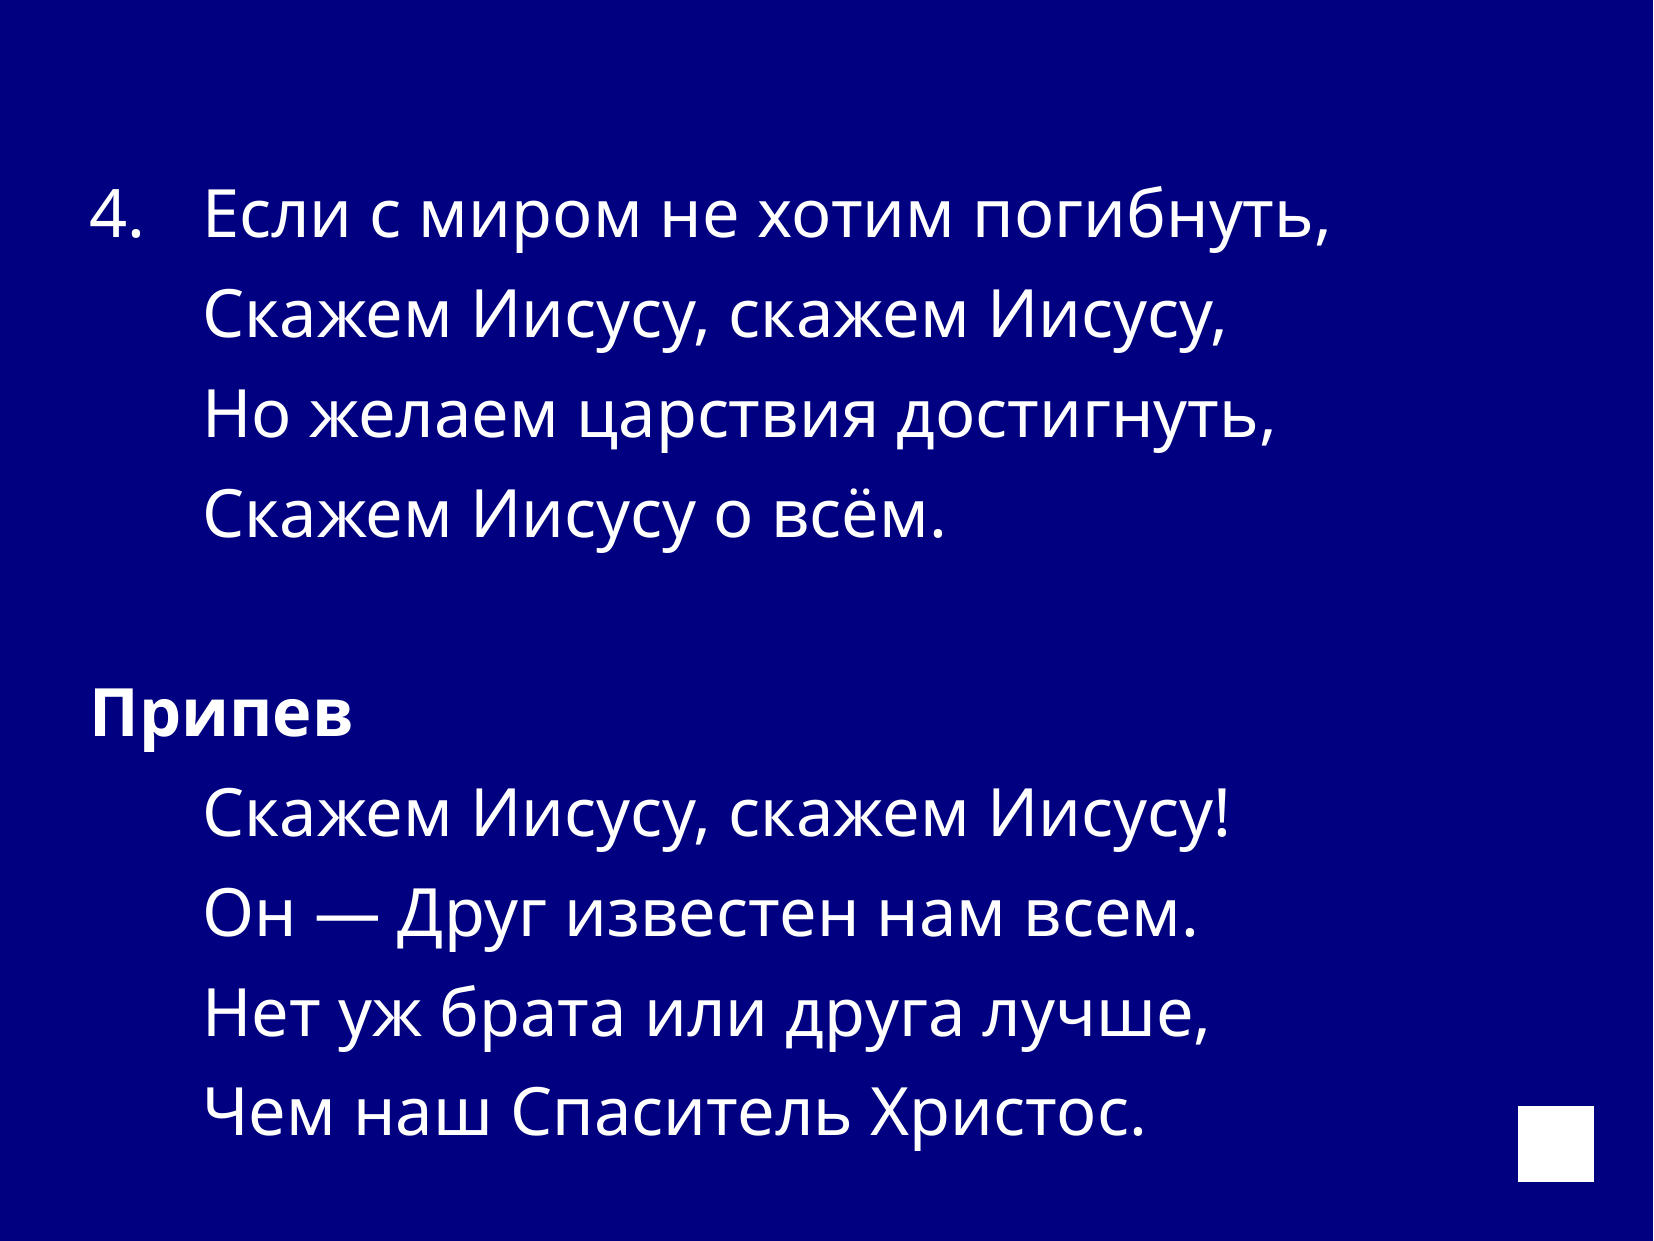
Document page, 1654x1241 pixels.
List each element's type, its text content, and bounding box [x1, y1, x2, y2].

text_box [1518, 1106, 1594, 1182]
text_box 4. Если с миром не хотим погибнуть, Скажем Иисусу, скажем Иисусу, Но желаем царствия достигнуть, Скажем Иисусу о всём. Припев Скажем Иисусу, скажем Иисусу! Он — Друг известен нам всем. Нет уж брата или друга лучше, Чем наш Спаситель Христос. [75, 150, 1576, 1163]
